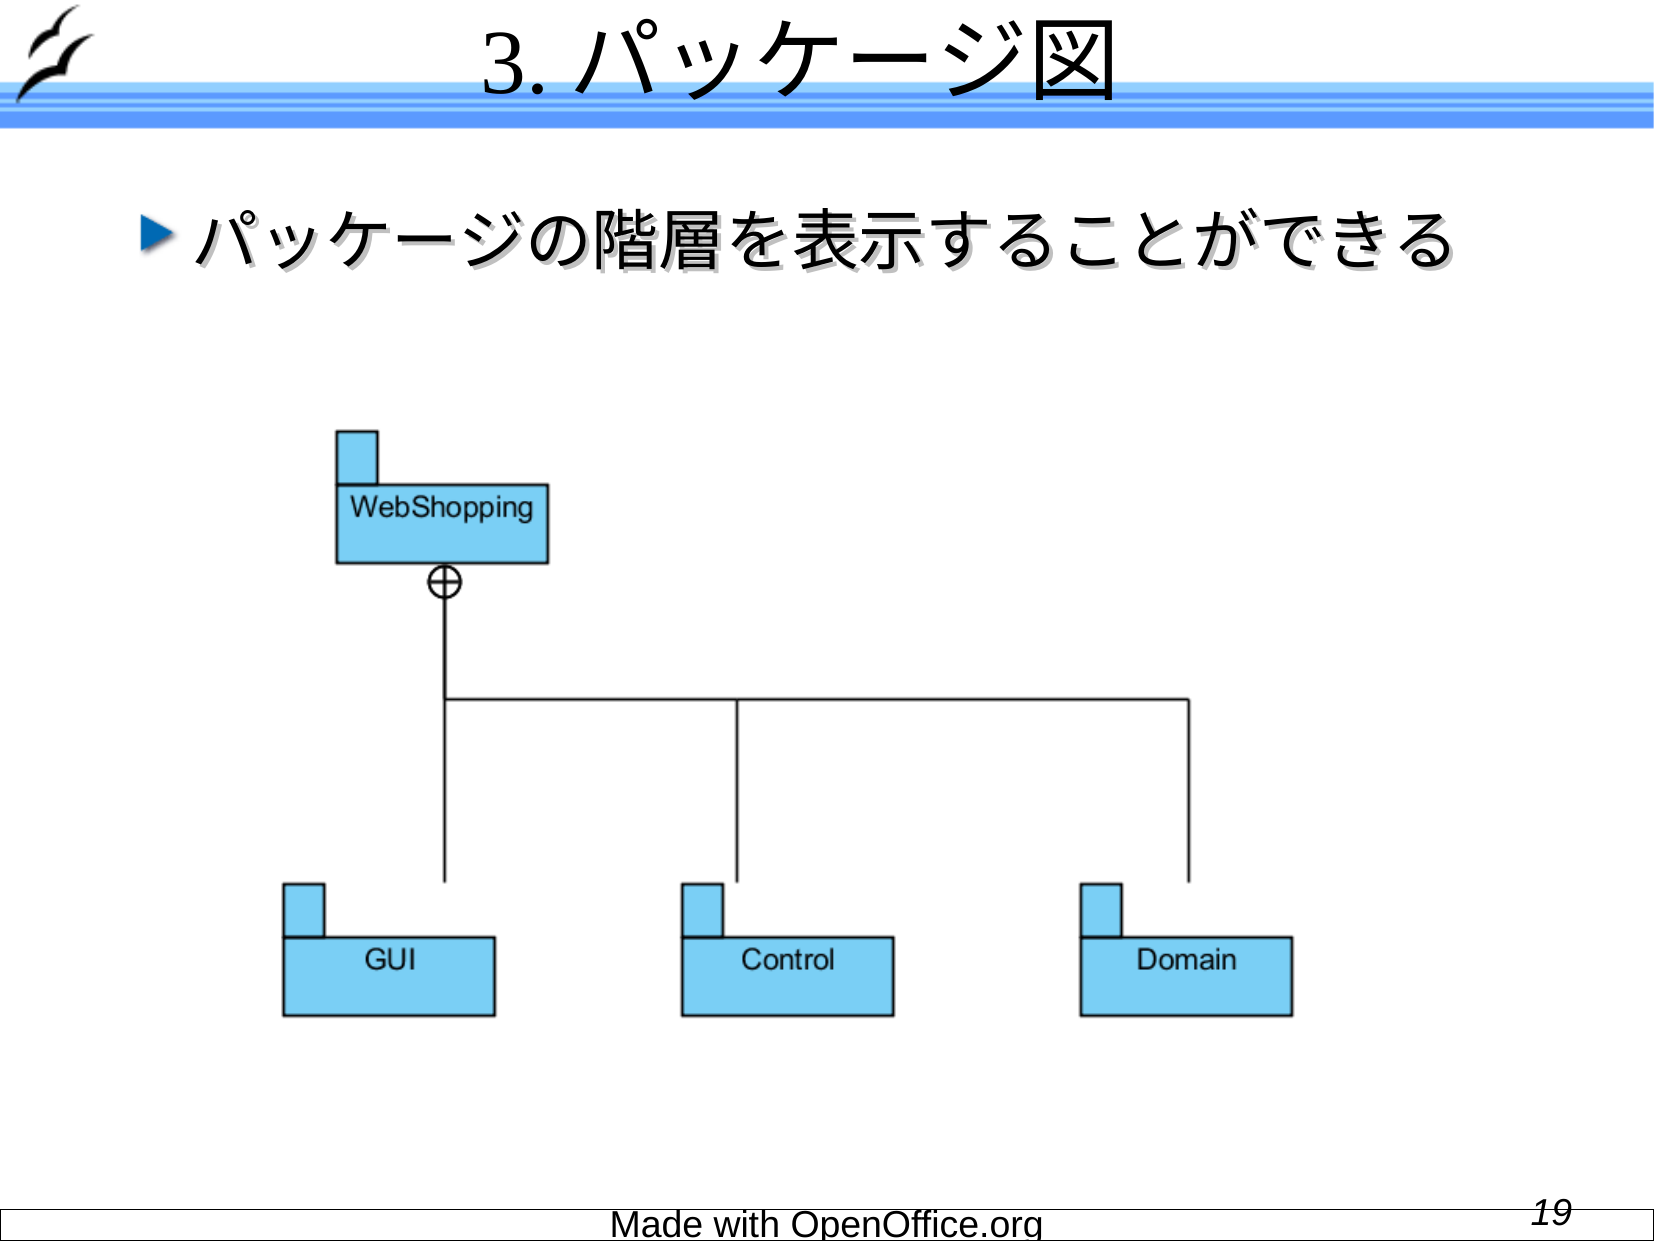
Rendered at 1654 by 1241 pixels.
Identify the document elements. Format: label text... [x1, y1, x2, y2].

list パッケージの階層を表示することができる [120, 187, 1533, 1195]
picture [0, 0, 1654, 133]
picture [230, 417, 1329, 1034]
title 3.パッケージ図 [94, 0, 1507, 107]
